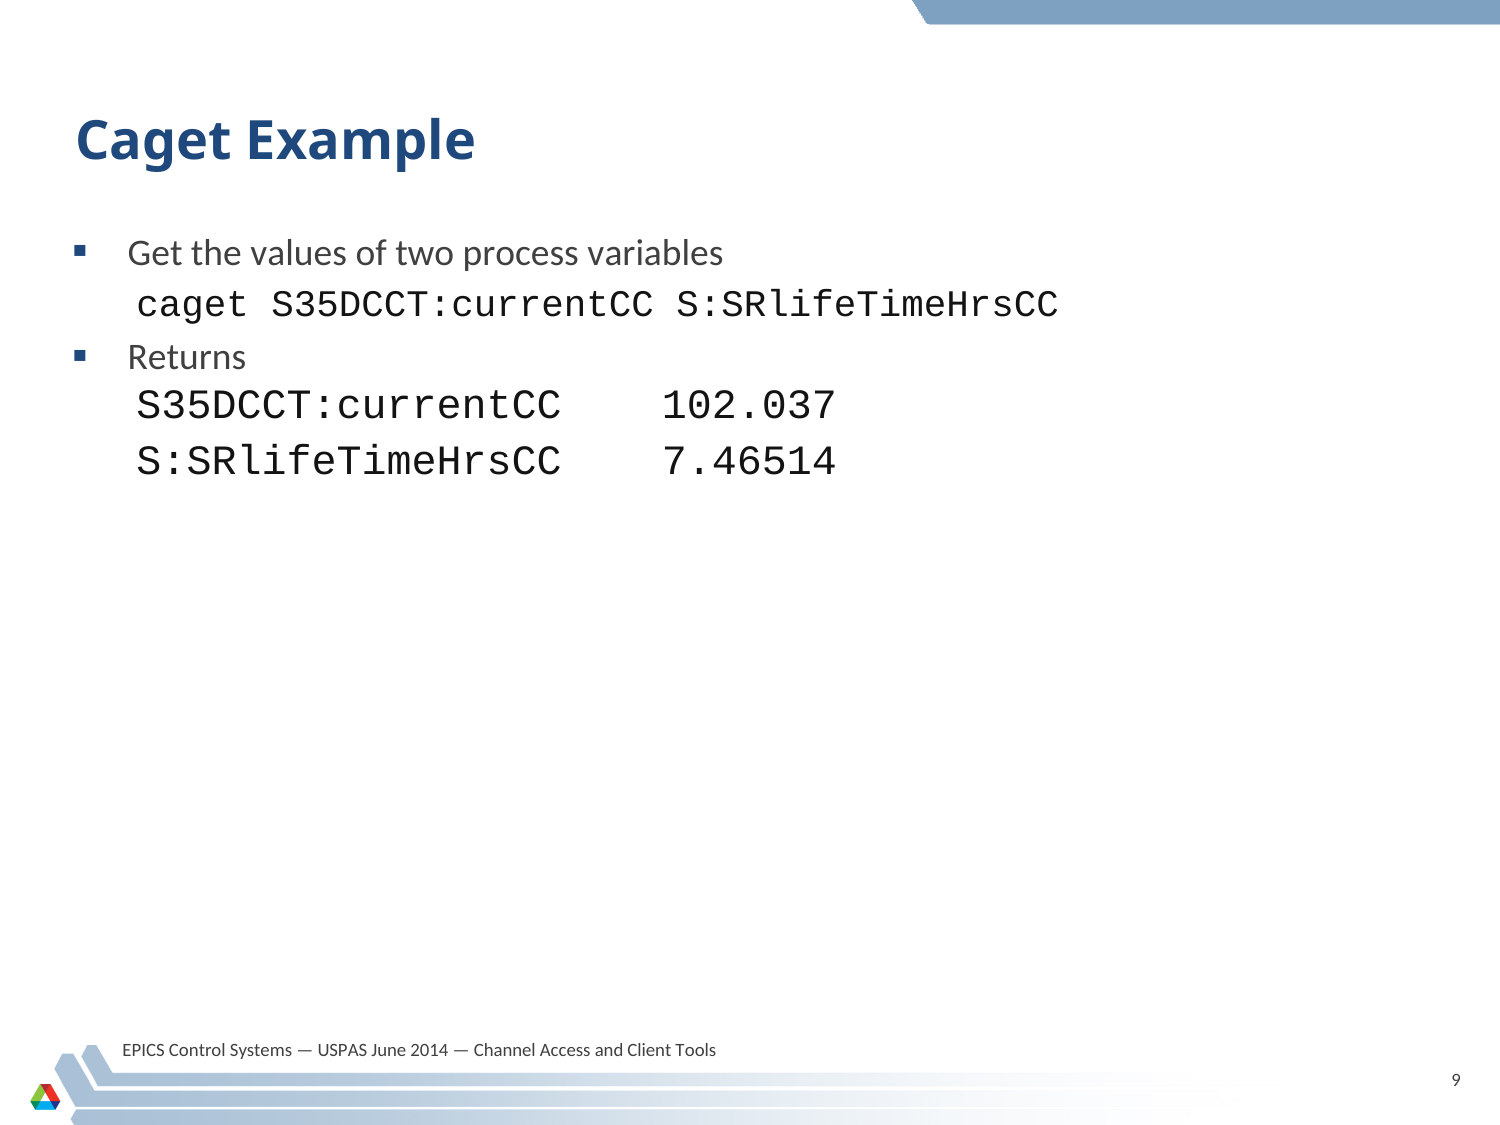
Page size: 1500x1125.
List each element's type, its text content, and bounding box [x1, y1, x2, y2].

list Get the values of two process variables caget S35DCCT:currentCC S:SRlifeTimeHrsCC Returns S35DCCT:currentCC 102.037 S:SRlifeTimeHrsCC 7.46514 [56, 229, 1359, 741]
picture [0, 0, 1500, 26]
picture [0, 1037, 1500, 1125]
title Caget Example [75, 45, 1426, 233]
